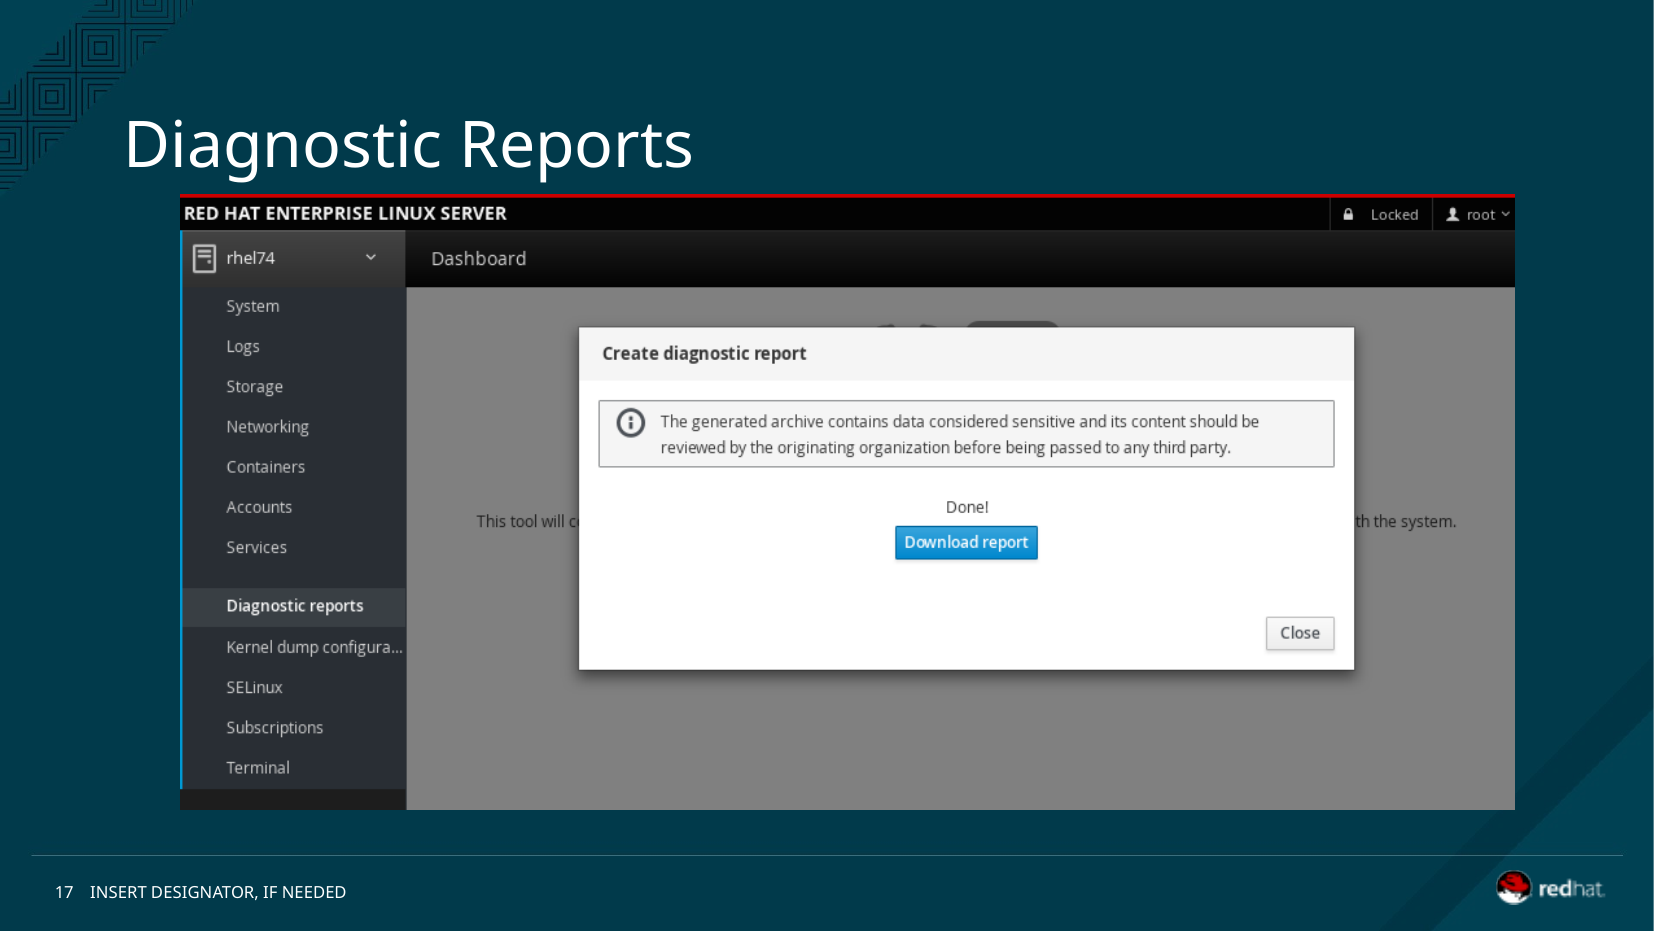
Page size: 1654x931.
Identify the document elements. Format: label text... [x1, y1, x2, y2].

title Diagnostic Reports [124, 0, 1530, 187]
picture [1540, 879, 1605, 897]
picture [70, 33, 74, 61]
picture [181, 195, 1514, 809]
picture [1497, 871, 1532, 904]
